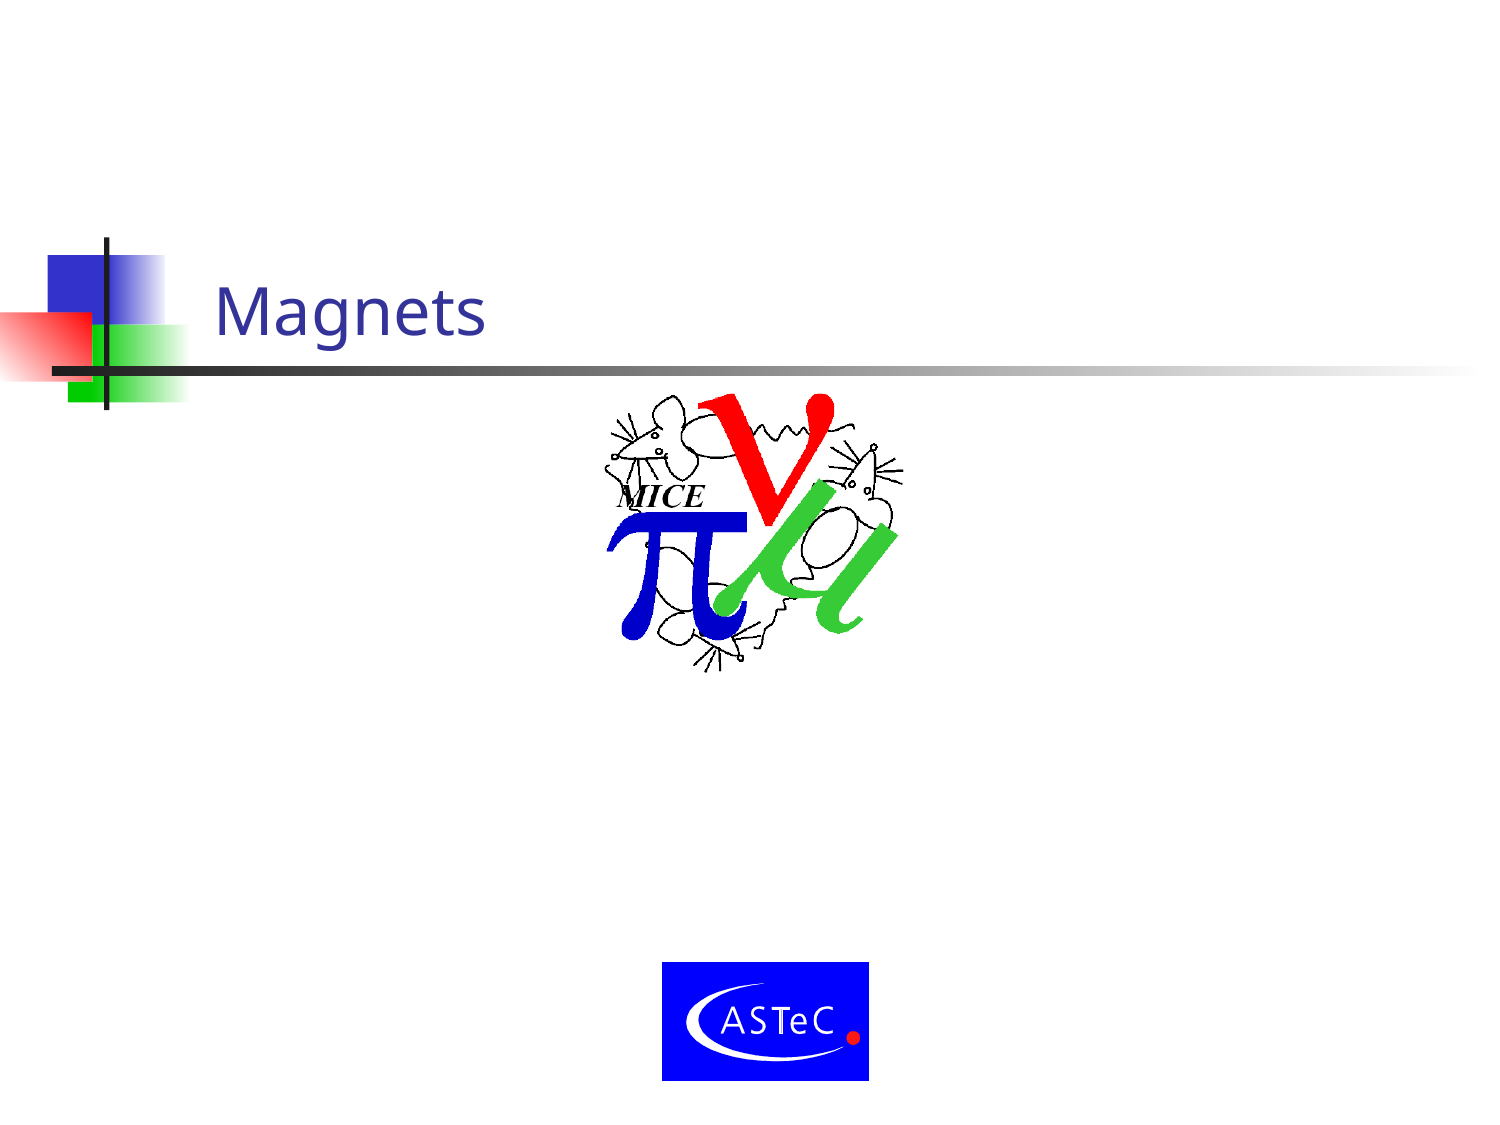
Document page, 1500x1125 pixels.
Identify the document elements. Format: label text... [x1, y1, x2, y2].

title Magnets [198, 159, 1474, 363]
picture [575, 376, 930, 696]
picture [662, 962, 870, 1081]
